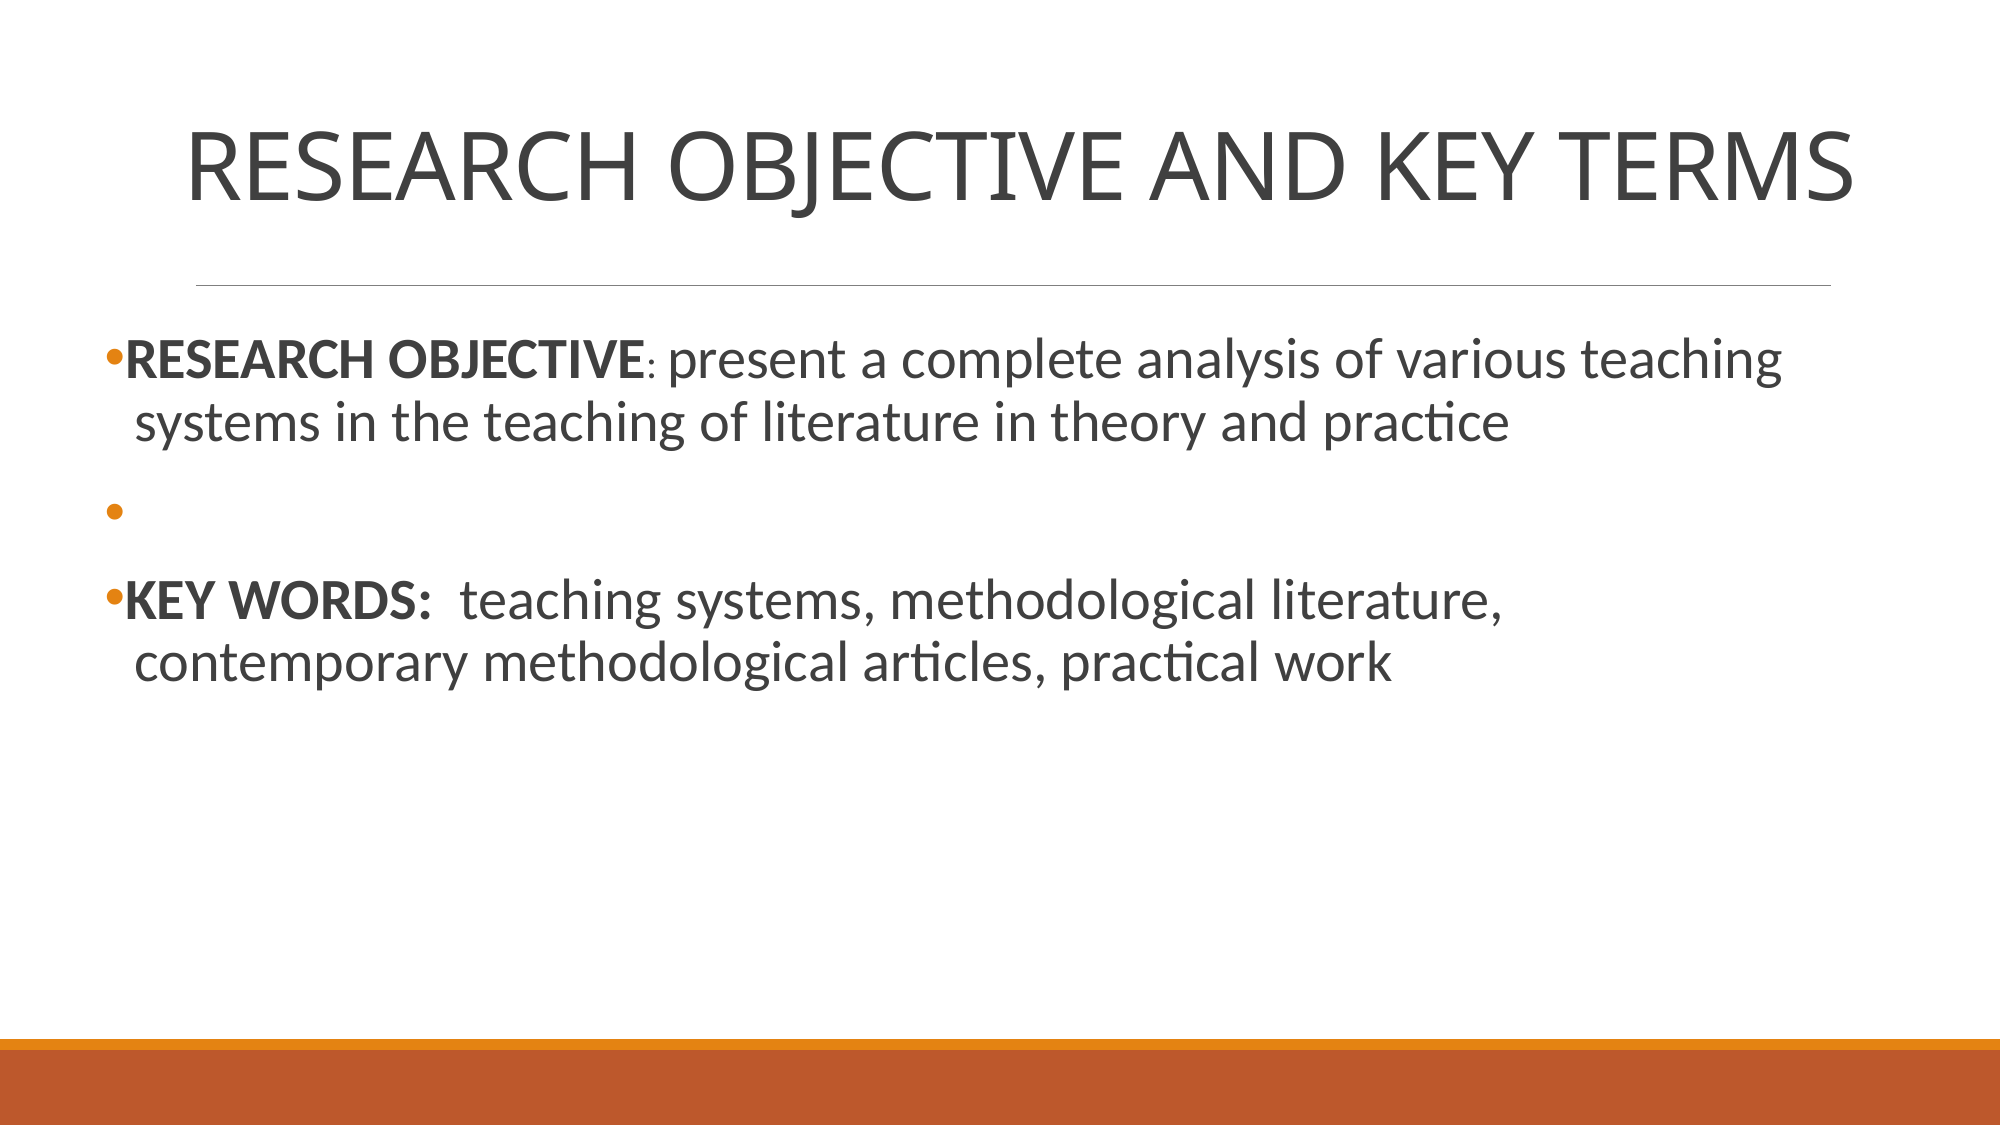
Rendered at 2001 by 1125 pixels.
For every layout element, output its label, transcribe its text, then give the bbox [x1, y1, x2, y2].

title RESEARCH OBJECTIVE AND KEY TERMS [143, 103, 1896, 342]
list RESEARCH OBJECTIVE: present a complete analysis of various teaching systems in the teaching of literature in theory and practice KEY WORDS: teaching systems, methodological literature, contemporary methodological articles, practical work [104, 320, 1831, 963]
